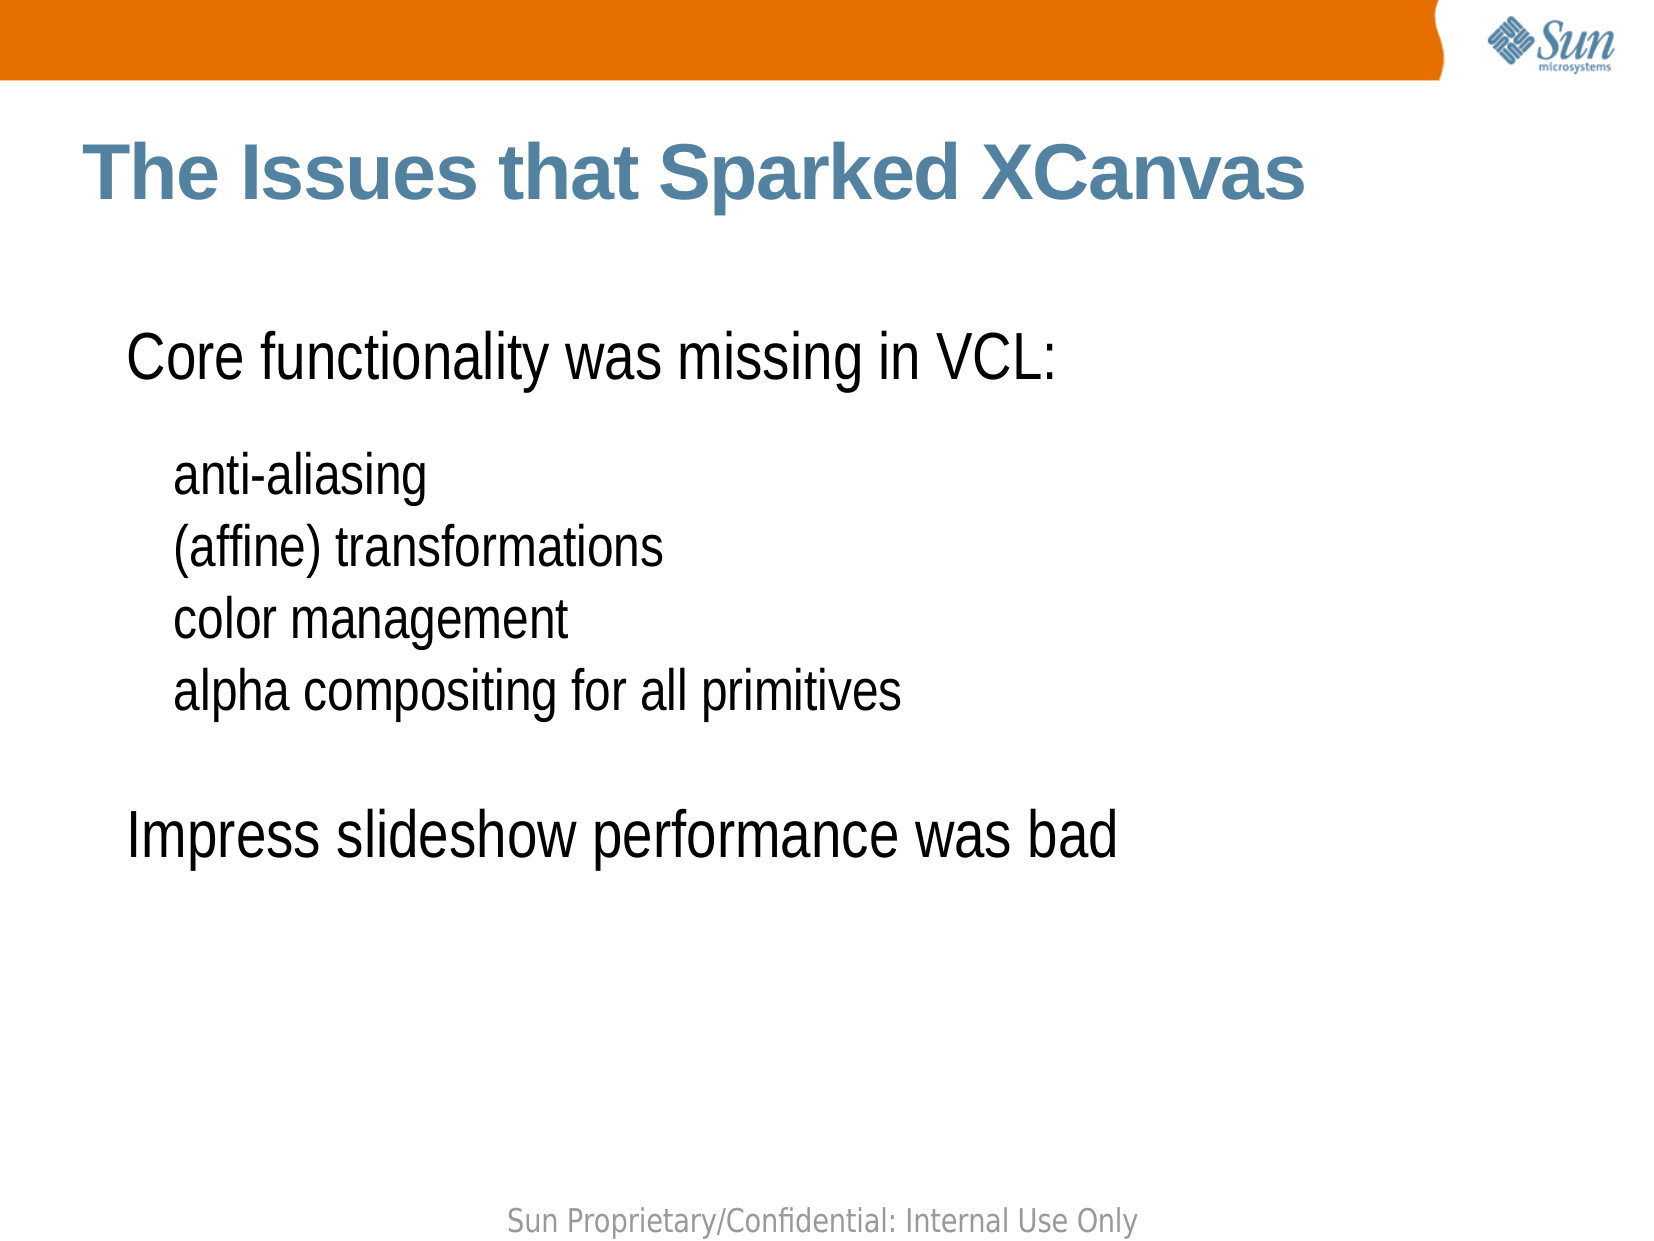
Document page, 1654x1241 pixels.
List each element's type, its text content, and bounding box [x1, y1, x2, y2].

title The Issues that Sparked XCanvas [82, 135, 1585, 251]
picture [0, 0, 1654, 83]
list Core functionality was missing in VCL: anti-aliasing (affine) transformations color management alpha compositing for all primitives Impress slideshow performance was bad [102, 327, 1529, 1152]
